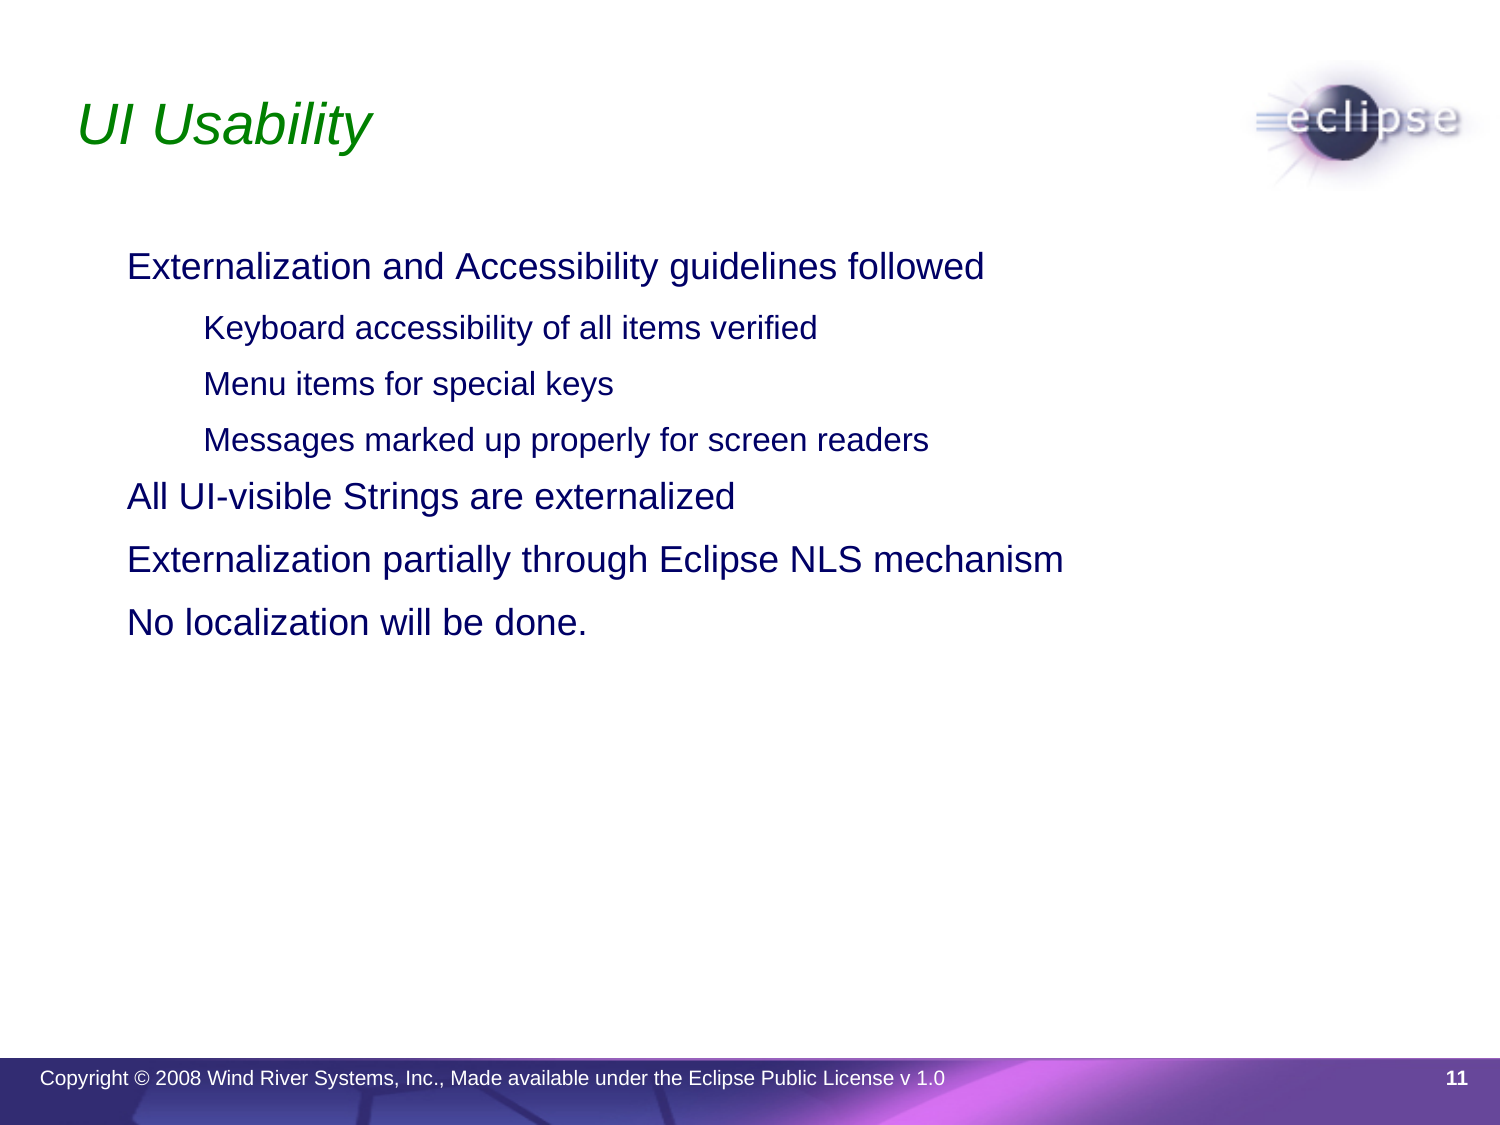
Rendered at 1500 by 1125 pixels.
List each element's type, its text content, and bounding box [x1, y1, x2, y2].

text_box <number> [1133, 1059, 1484, 1100]
picture [1222, 60, 1500, 191]
picture [0, 1058, 1500, 1125]
list Externalization and Accessibility guidelines followed Keyboard accessibility of all items verified Menu items for special keys Messages marked up properly for screen readers All UI-visible Strings are externalized Externalization partially through Eclipse NLS mechanism No localization will be done. [112, 237, 1388, 784]
title UI Usability [26, 90, 1223, 172]
